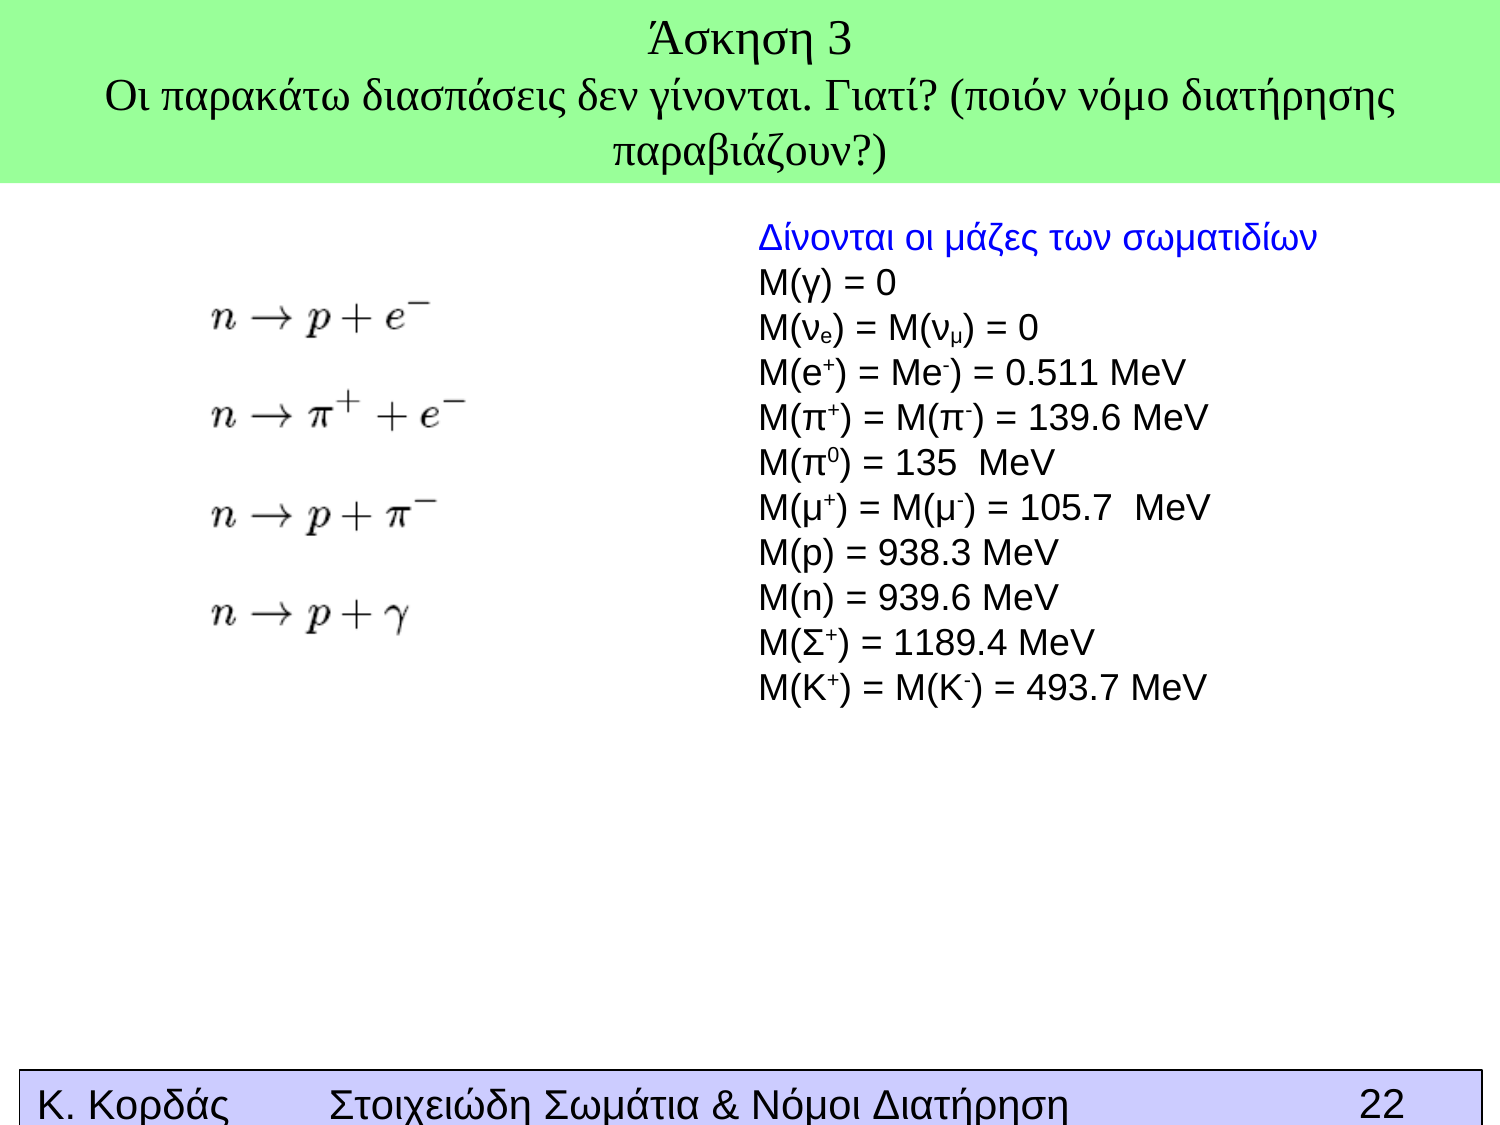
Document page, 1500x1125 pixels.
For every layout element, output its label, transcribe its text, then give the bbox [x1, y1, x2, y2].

picture [118, 265, 516, 651]
text_box Άσκηση 3 Οι παρακάτω διασπάσεις δεν γίνονται. Γιατί? (ποιόν νόμο διατήρησης παραβιάζουν?) [45, 0, 1455, 183]
text_box Δίνονται oι μάζες των σωματιδίων M(γ) = 0 Μ(νe) = M(νμ) = 0 Μ(e+) = Me-) = 0.511 MeV Μ(π+) = Μ(π-) = 139.6 MeV M(π0) = 135 MeV M(μ+) = Μ(μ-) = 105.7 MeV M(p) = 938.3 MeV M(n) = 939.6 MeV M(Σ+) = 1189.4 MeV M(K+) = M(K-) = 493.7 MeV [743, 205, 1489, 729]
text_box [0, 0, 1500, 184]
